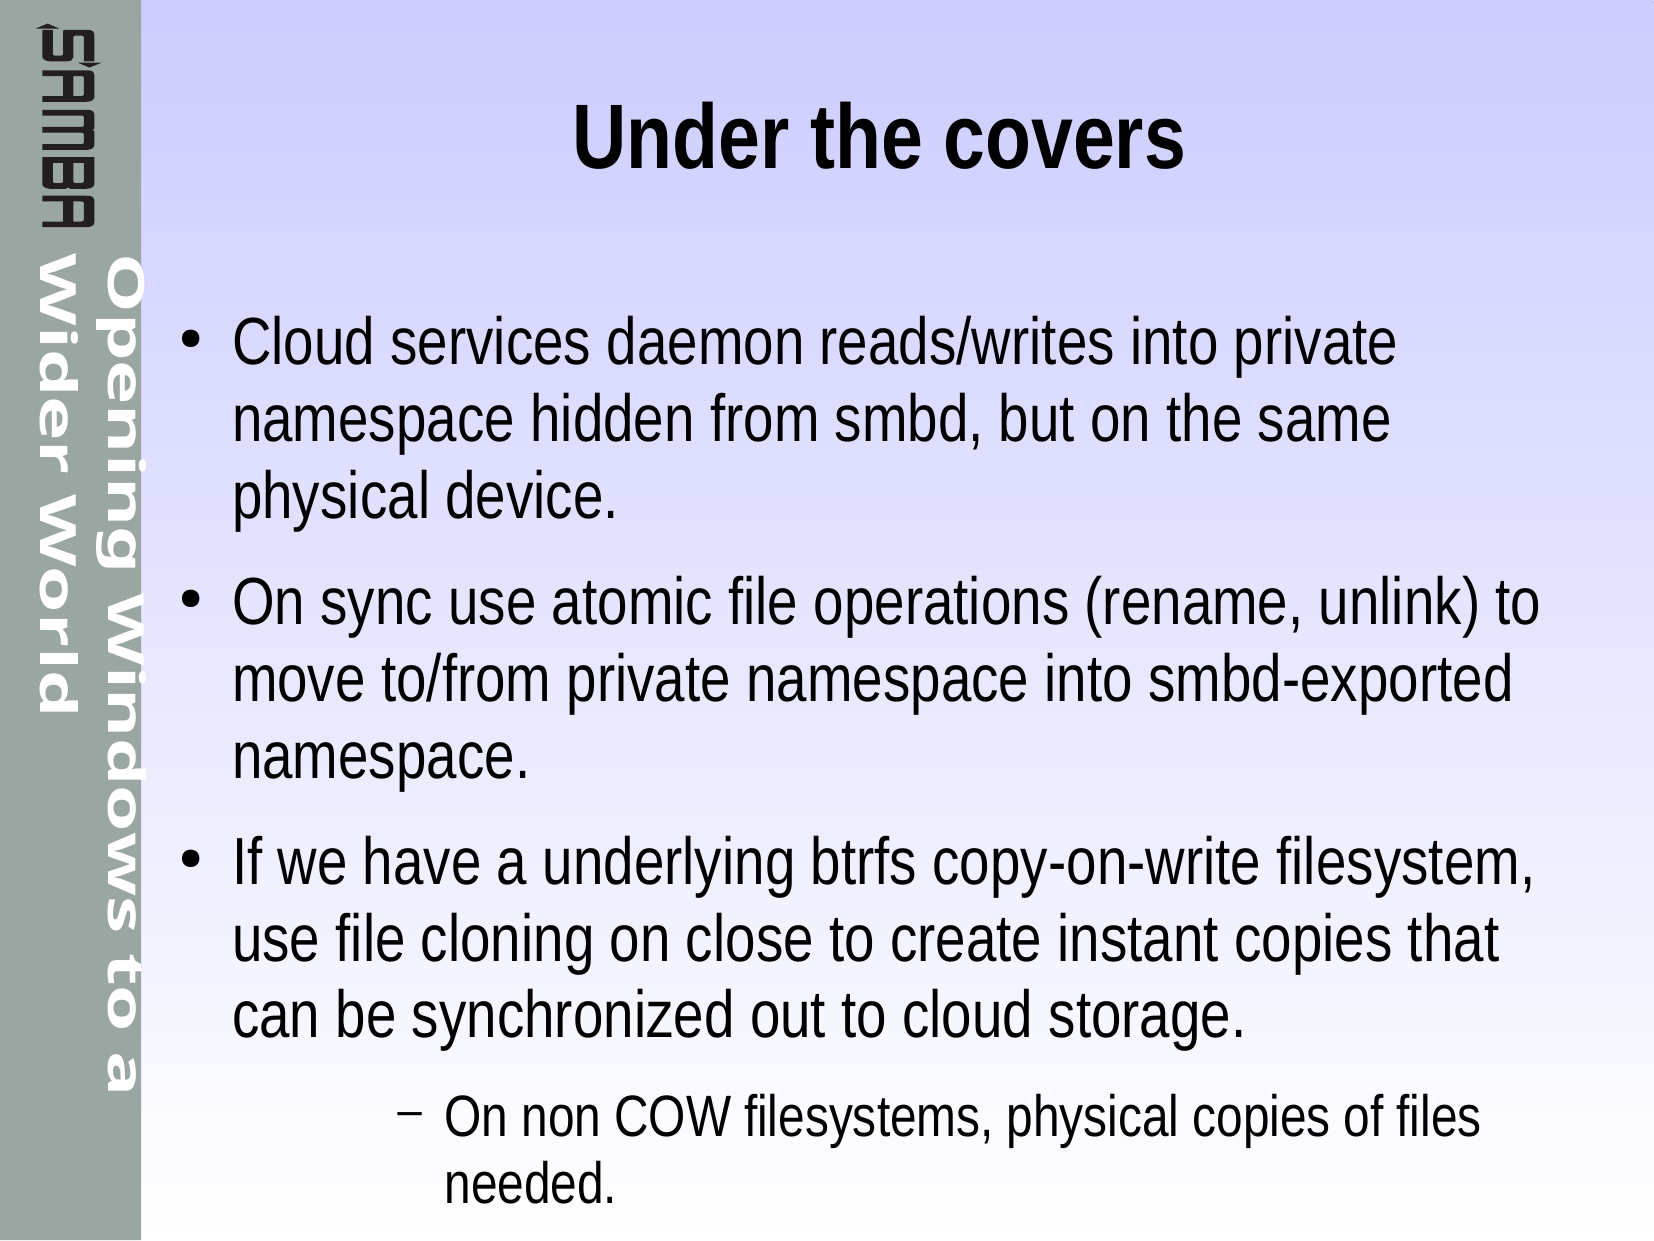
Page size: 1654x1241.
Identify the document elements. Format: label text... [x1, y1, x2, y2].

title Under the covers [173, 31, 1586, 239]
list Cloud services daemon reads/writes into private namespace hidden from smbd, but on the same physical device. On sync use atomic file operations (rename, unlink) to move to/from private namespace into smbd-exported namespace. If we have a underlying btrfs copy-on-write filesystem, use file cloning on close to create instant copies that can be synchronized out to cloud storage. On non COW filesystems, physical copies of files needed. [161, 302, 1574, 1216]
